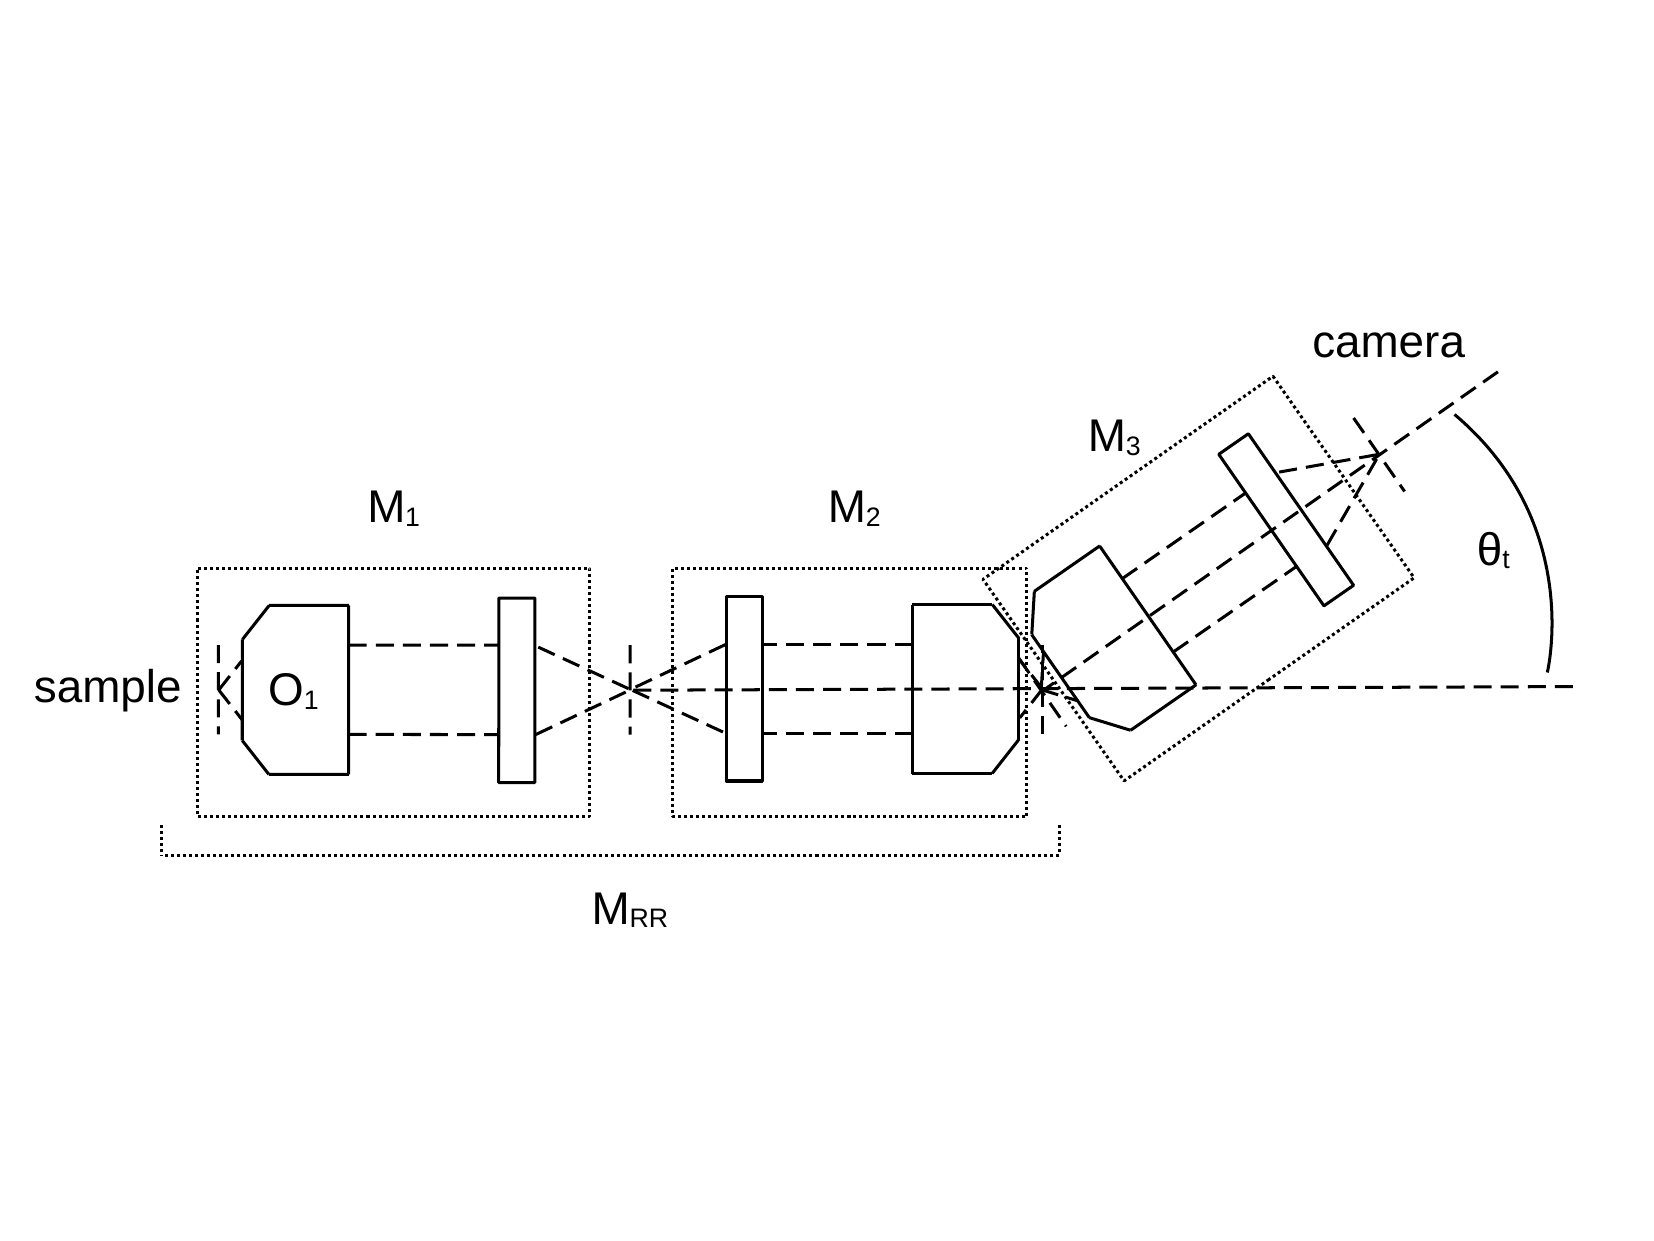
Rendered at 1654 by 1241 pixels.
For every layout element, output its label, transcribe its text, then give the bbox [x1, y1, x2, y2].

text_box M2 [788, 473, 921, 560]
text_box θt [1436, 516, 1550, 592]
text_box MRR [563, 875, 697, 961]
text_box O1 [227, 656, 360, 743]
text_box M1 [327, 473, 460, 559]
text_box camera [1279, 308, 1498, 427]
text_box M3 [1048, 402, 1181, 489]
text_box sample [17, 653, 199, 771]
